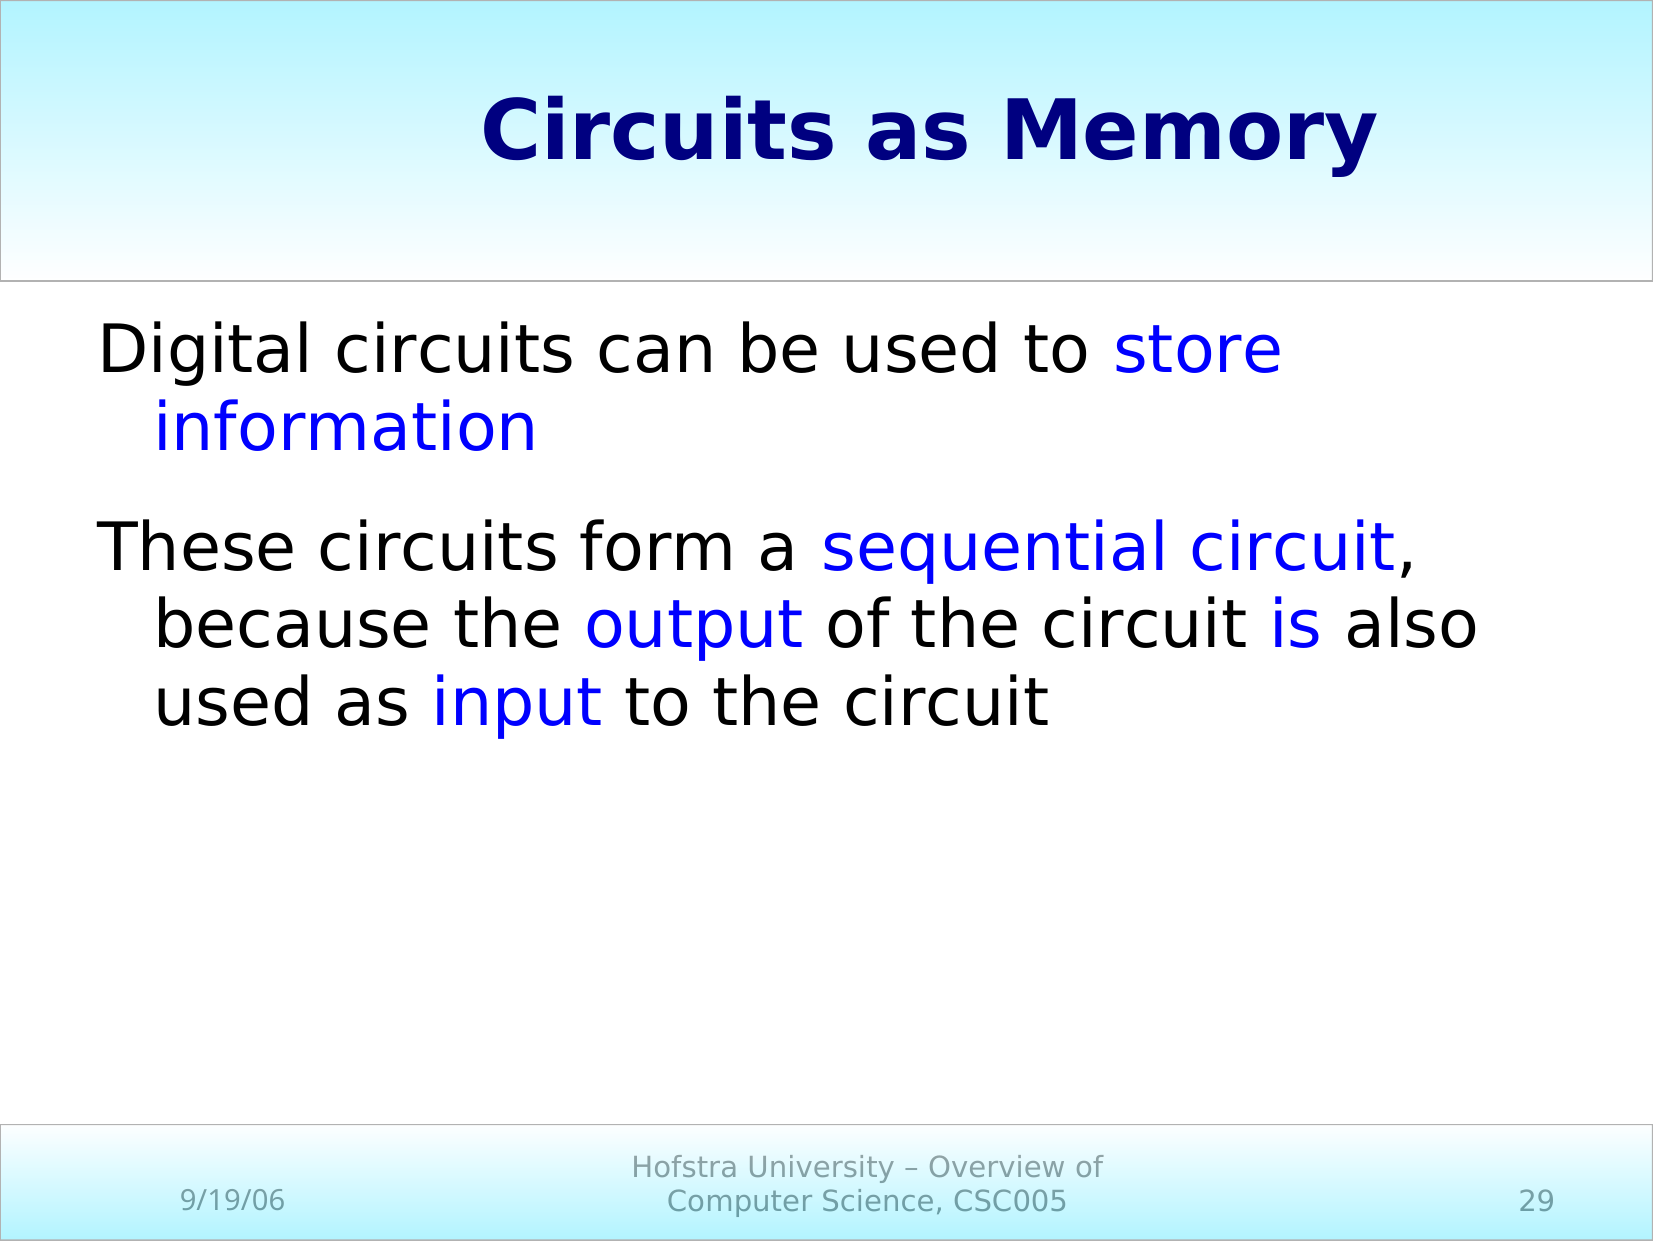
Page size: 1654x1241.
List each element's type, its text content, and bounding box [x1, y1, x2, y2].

list Digital circuits can be used to store information These circuits form a sequential circuit, because the output of the circuit is also used as input to the circuit [82, 303, 1571, 1131]
title Circuits as Memory [247, 27, 1612, 235]
